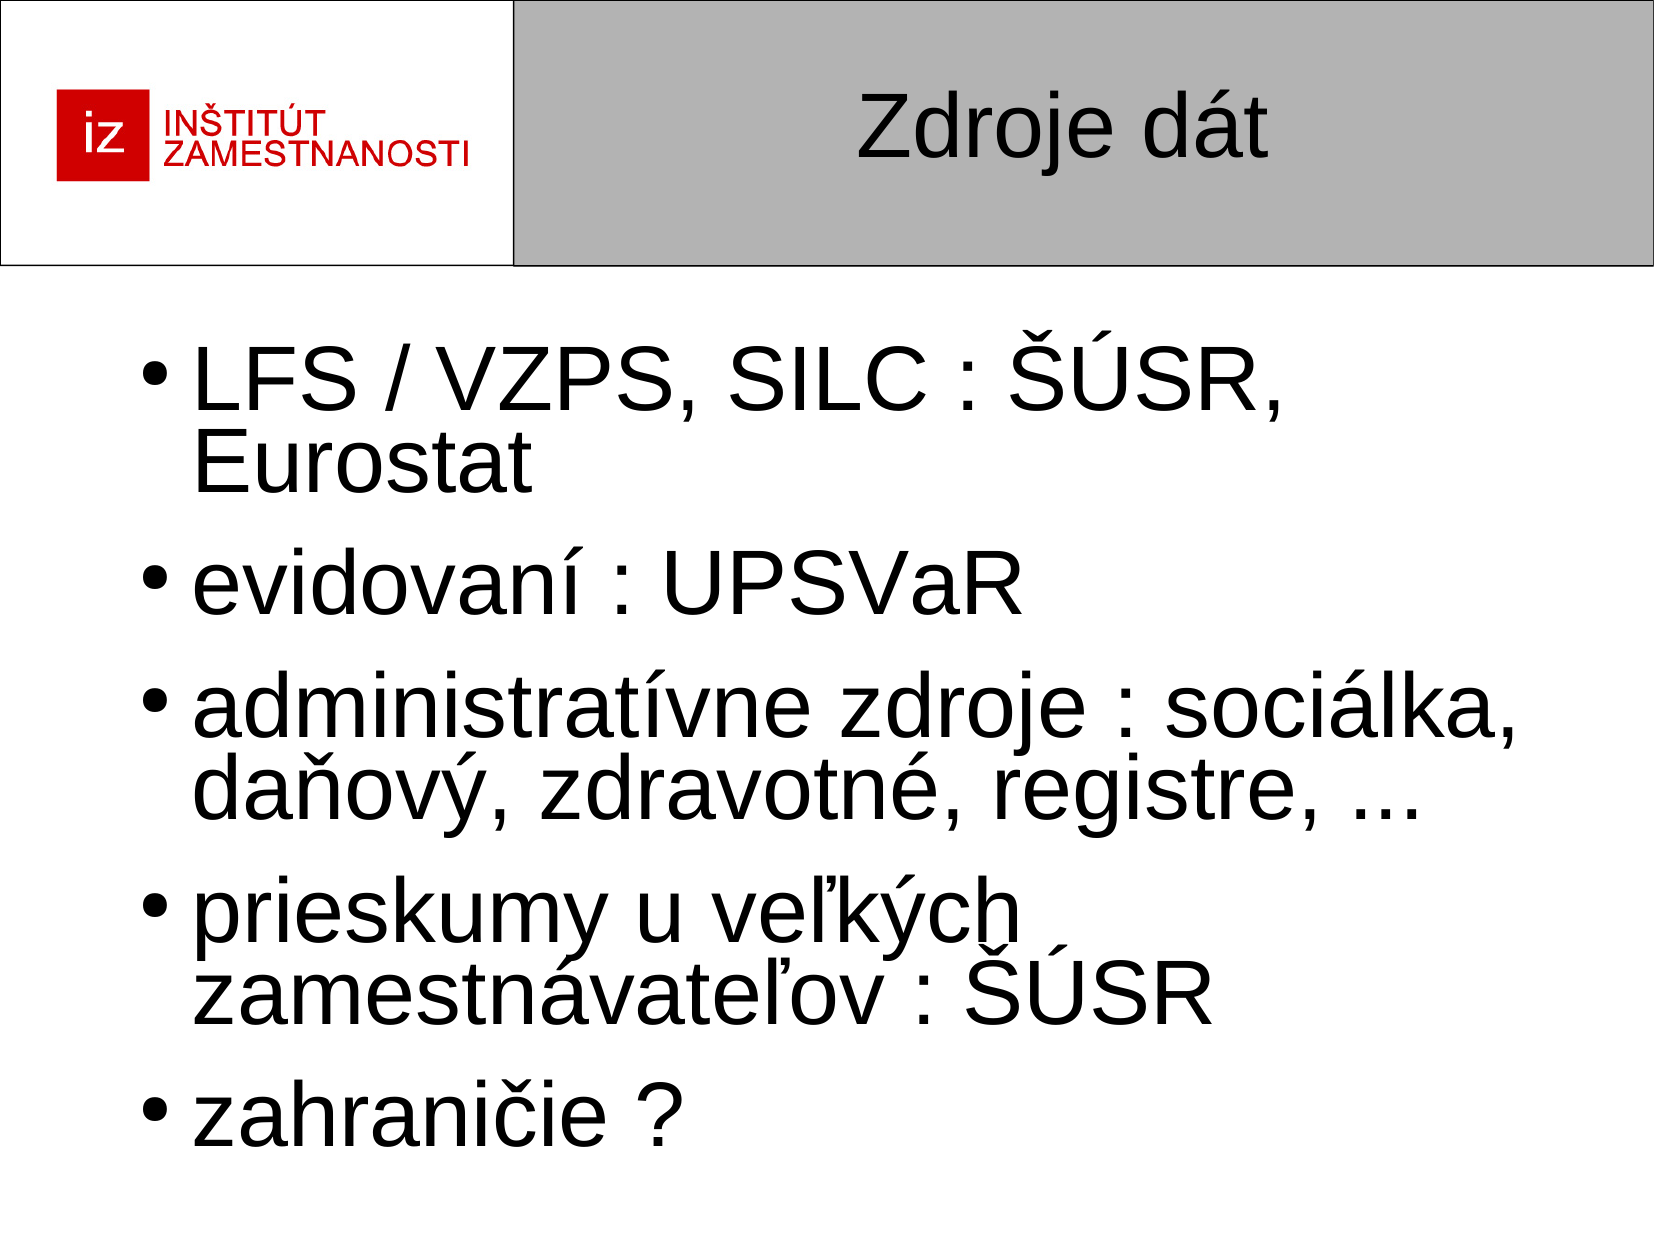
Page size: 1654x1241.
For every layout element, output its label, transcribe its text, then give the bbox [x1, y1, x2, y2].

list LFS / VZPS, SILC : ŠÚSR, Eurostat evidovaní : UPSVaR administratívne zdroje : sociálka, daňový, zdravotné, registre, ... prieskumy u veľkých zamestnávateľov : ŠÚSR zahraničie ? [121, 344, 1533, 1184]
picture [5, 8, 512, 257]
title Zdroje dát [561, 37, 1565, 229]
